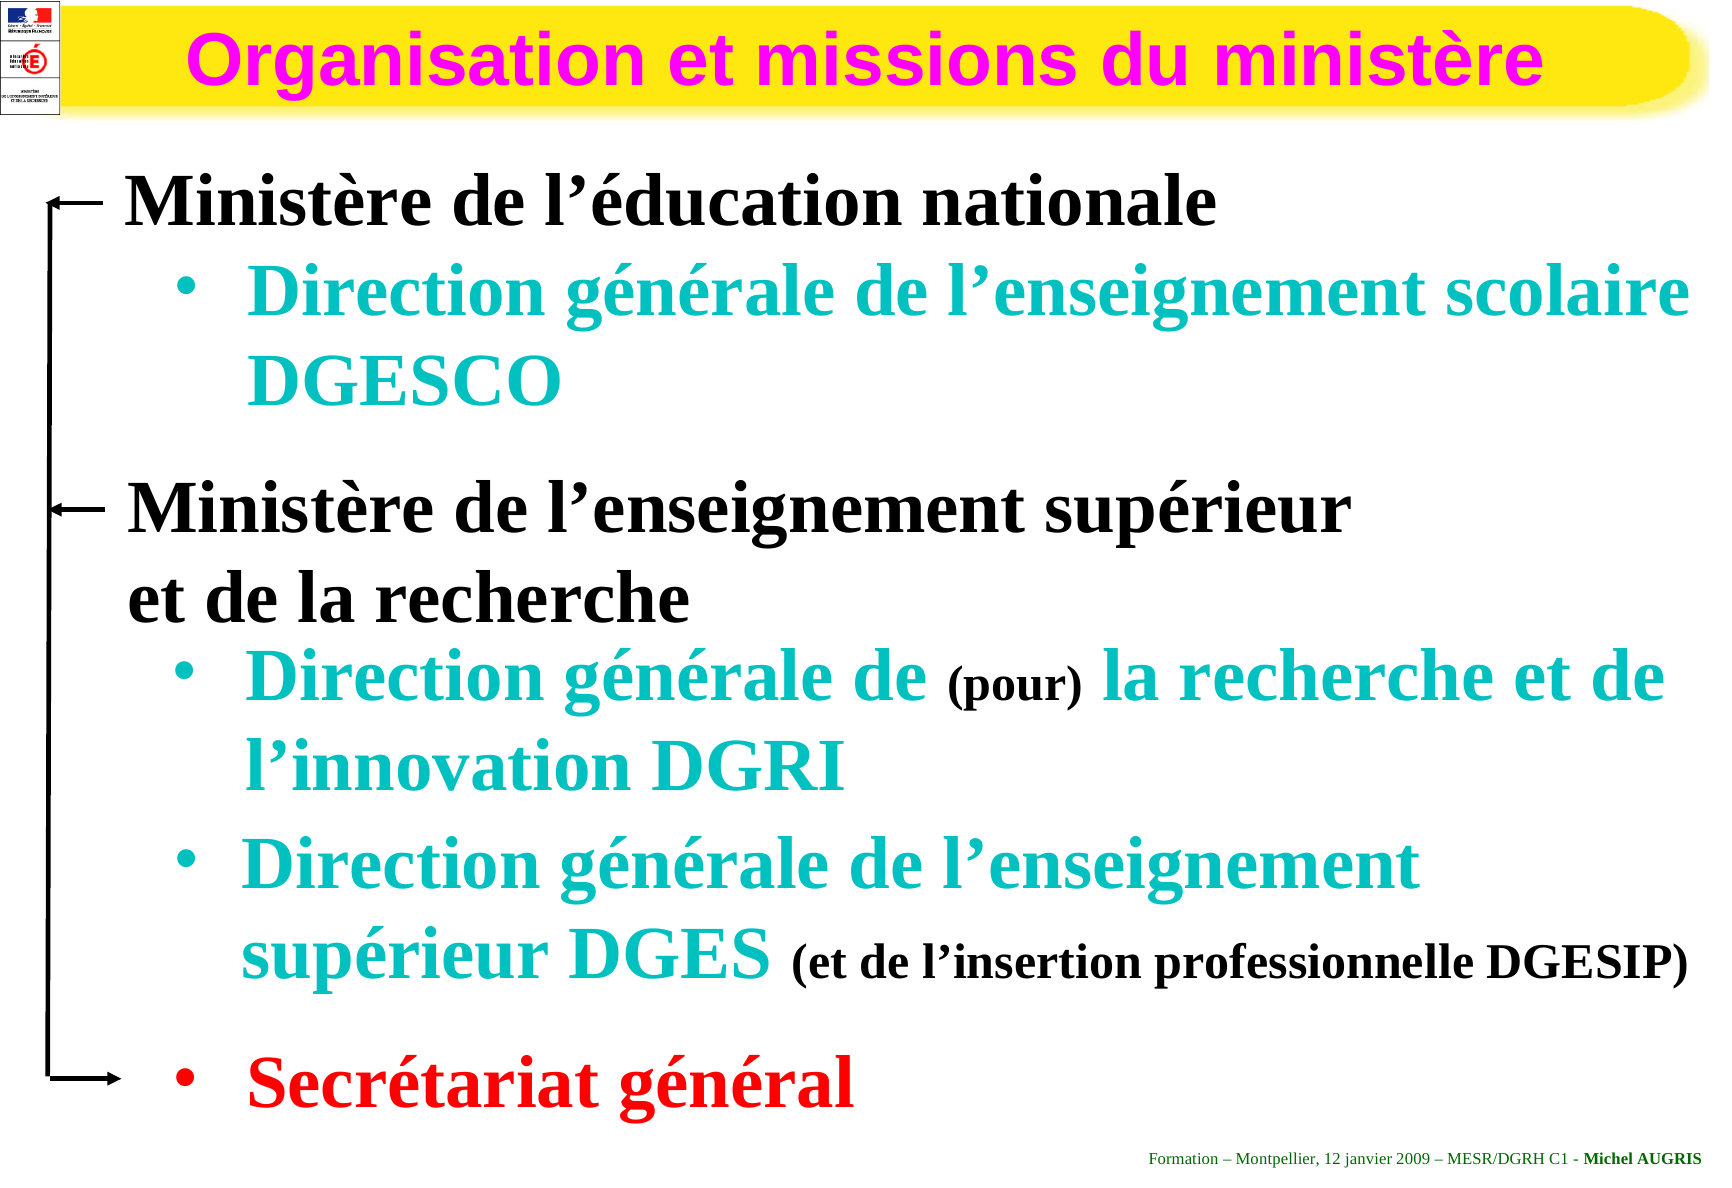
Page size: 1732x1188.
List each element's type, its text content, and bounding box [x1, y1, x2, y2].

text_box Direction générale de (pour) la recherche et de l’innovation DGRI [155, 617, 1732, 815]
picture [0, 0, 1710, 121]
text_box Organisation et missions du ministère [170, 3, 1563, 109]
text_box Direction générale de l’enseignement supérieur DGES (et de l’insertion professionnelle DGESIP) [156, 815, 1732, 1003]
text_box Secrétariat général [155, 1023, 1732, 1131]
text_box Direction générale de l’enseignement scolaire DGESCO [156, 232, 1732, 429]
text_box Ministère de l’enseignement supérieur et de la recherche [112, 449, 1598, 645]
text_box Ministère de l’éducation nationale [110, 142, 1596, 249]
